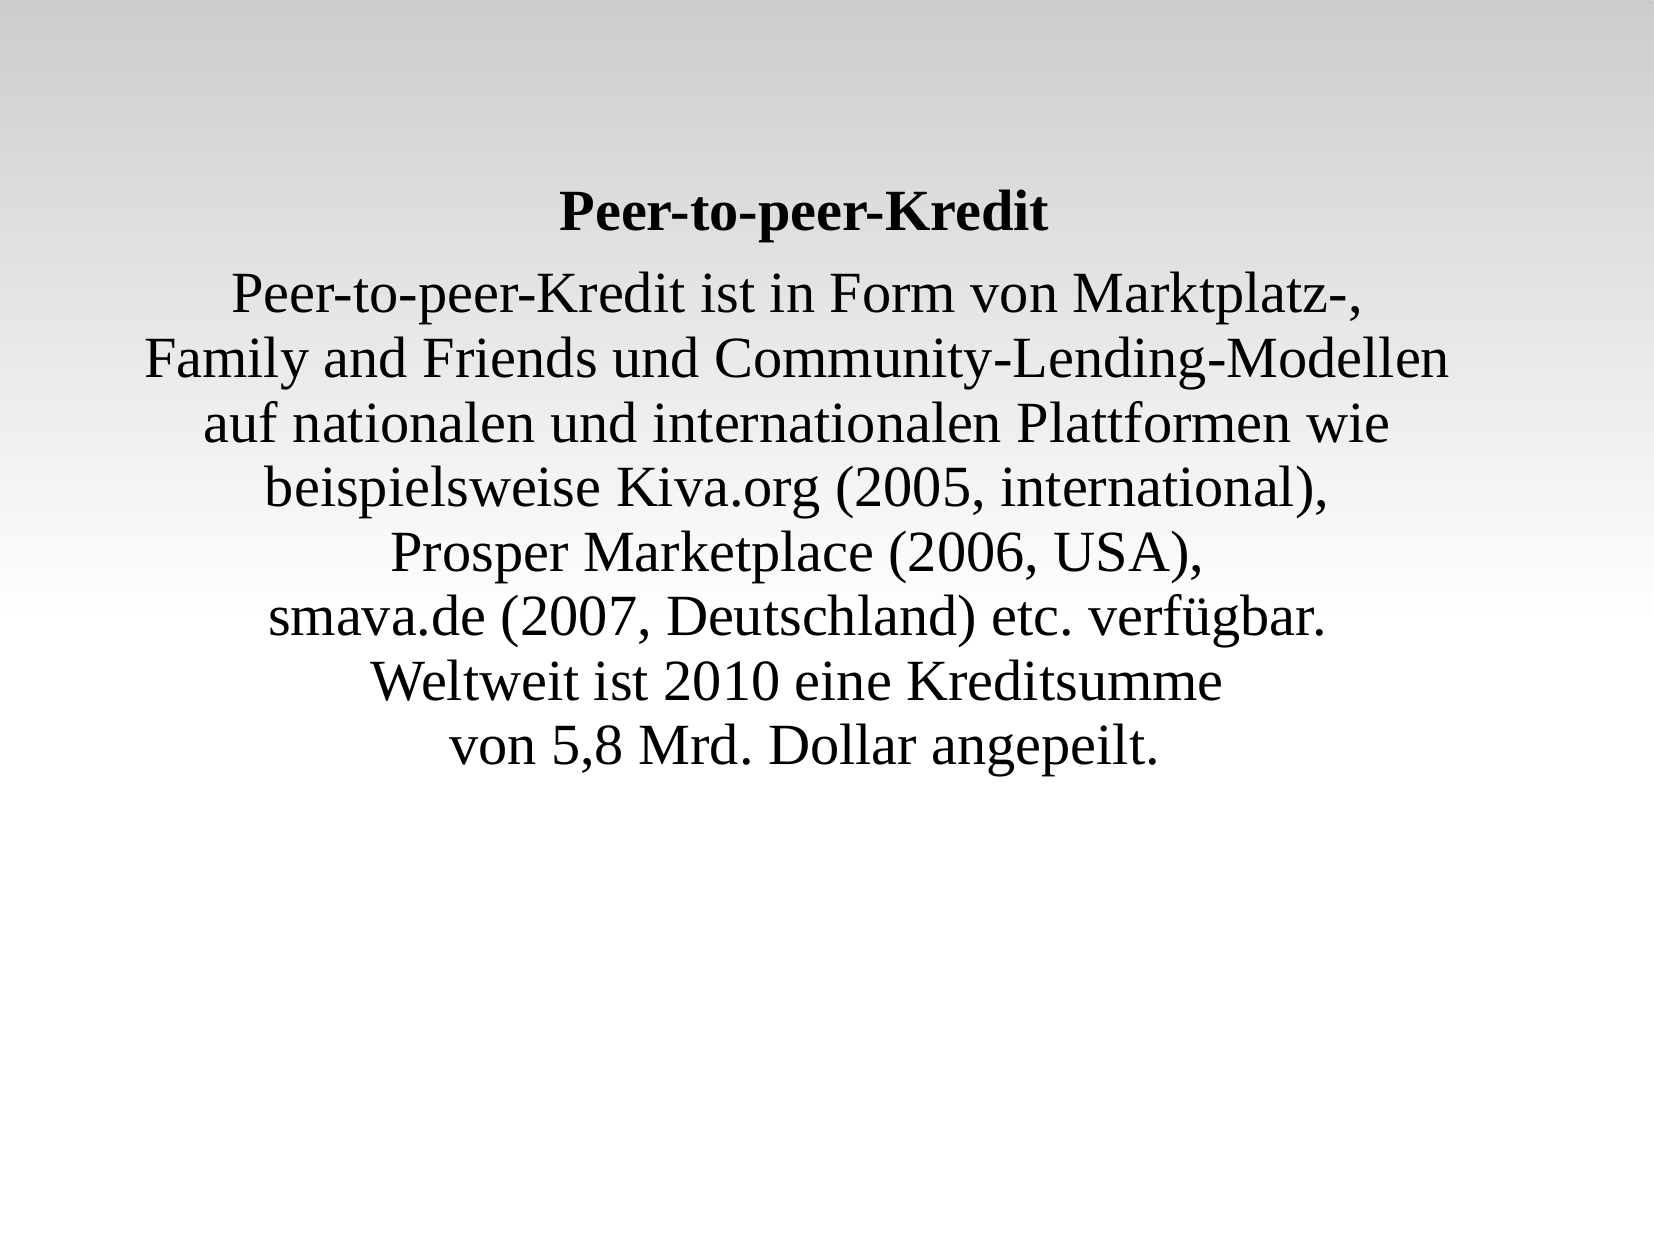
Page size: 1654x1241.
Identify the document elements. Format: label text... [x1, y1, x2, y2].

text_box Peer-to-peer-Kredit Peer-to-peer-Kredit ist in Form von Marktplatz-, Family and Friends und Community-Lending-Modellen auf nationalen und internationalen Plattformen wie beispielsweise Kiva.org (2005, international), Prosper Marketplace (2006, USA), smava.de (2007, Deutschland) etc. verfügbar. Weltweit ist 2010 eine Kreditsumme von 5,8 Mrd. Dollar angepeilt. [129, 171, 1480, 785]
